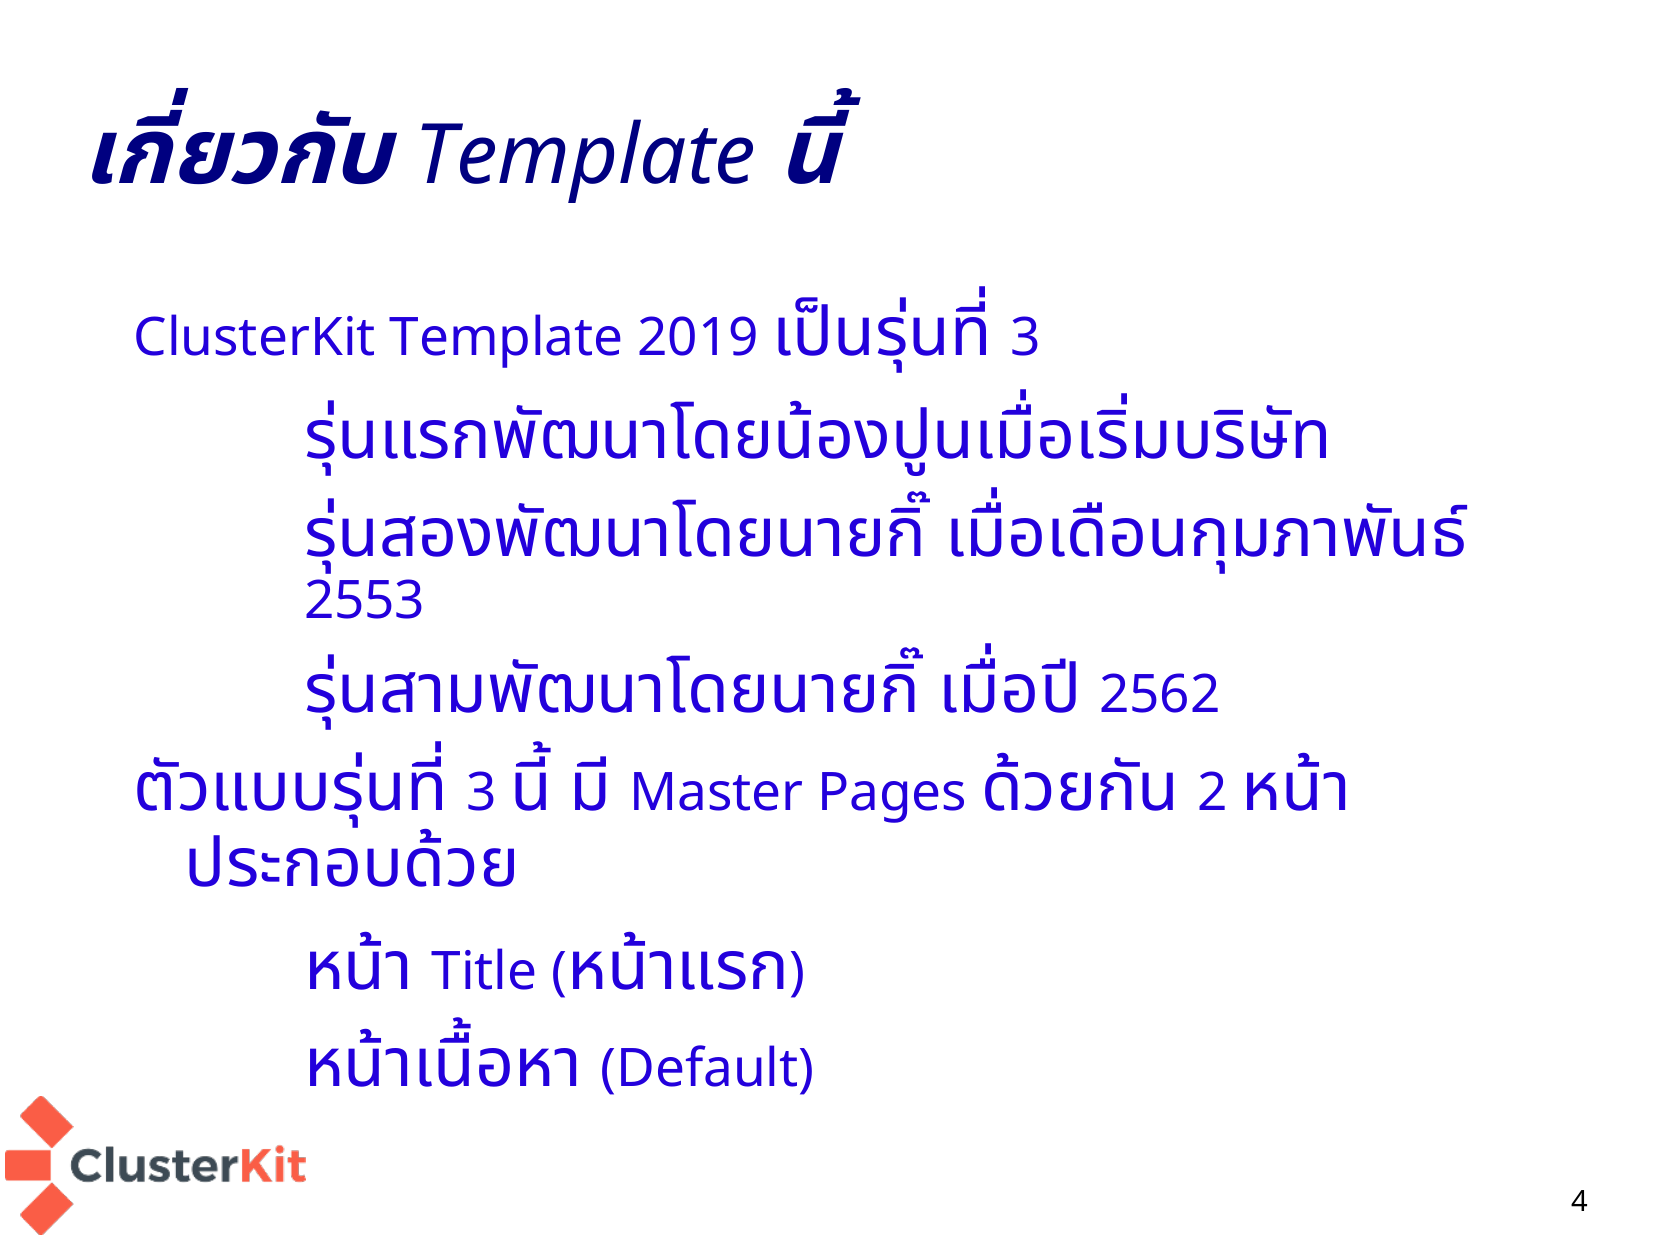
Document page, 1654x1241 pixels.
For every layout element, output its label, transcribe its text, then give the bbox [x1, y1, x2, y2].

title เกี่ยวกับ Template นี้ [82, 49, 1570, 257]
picture [5, 1096, 306, 1235]
list ClusterKit Template 2019 เป็นรุ่นที่ 3 รุ่นแรกพัฒนาโดยน้องปูนเมื่อเริ่มบริษัท รุ่นสองพัฒนาโดยนายกิ๊ เมื่อเดือนกุมภาพันธ์ 2553 รุ่นสามพัฒนาโดยนายกิ๊ เมื่อปี 2562 ตัวแบบรุ่นที่ 3 นี้ มี Master Pages ด้วยกัน 2 หน้า ประกอบด้วย หน้า Title (หน้าแรก) หน้าเนื้อหา (Default) [82, 290, 1570, 1109]
